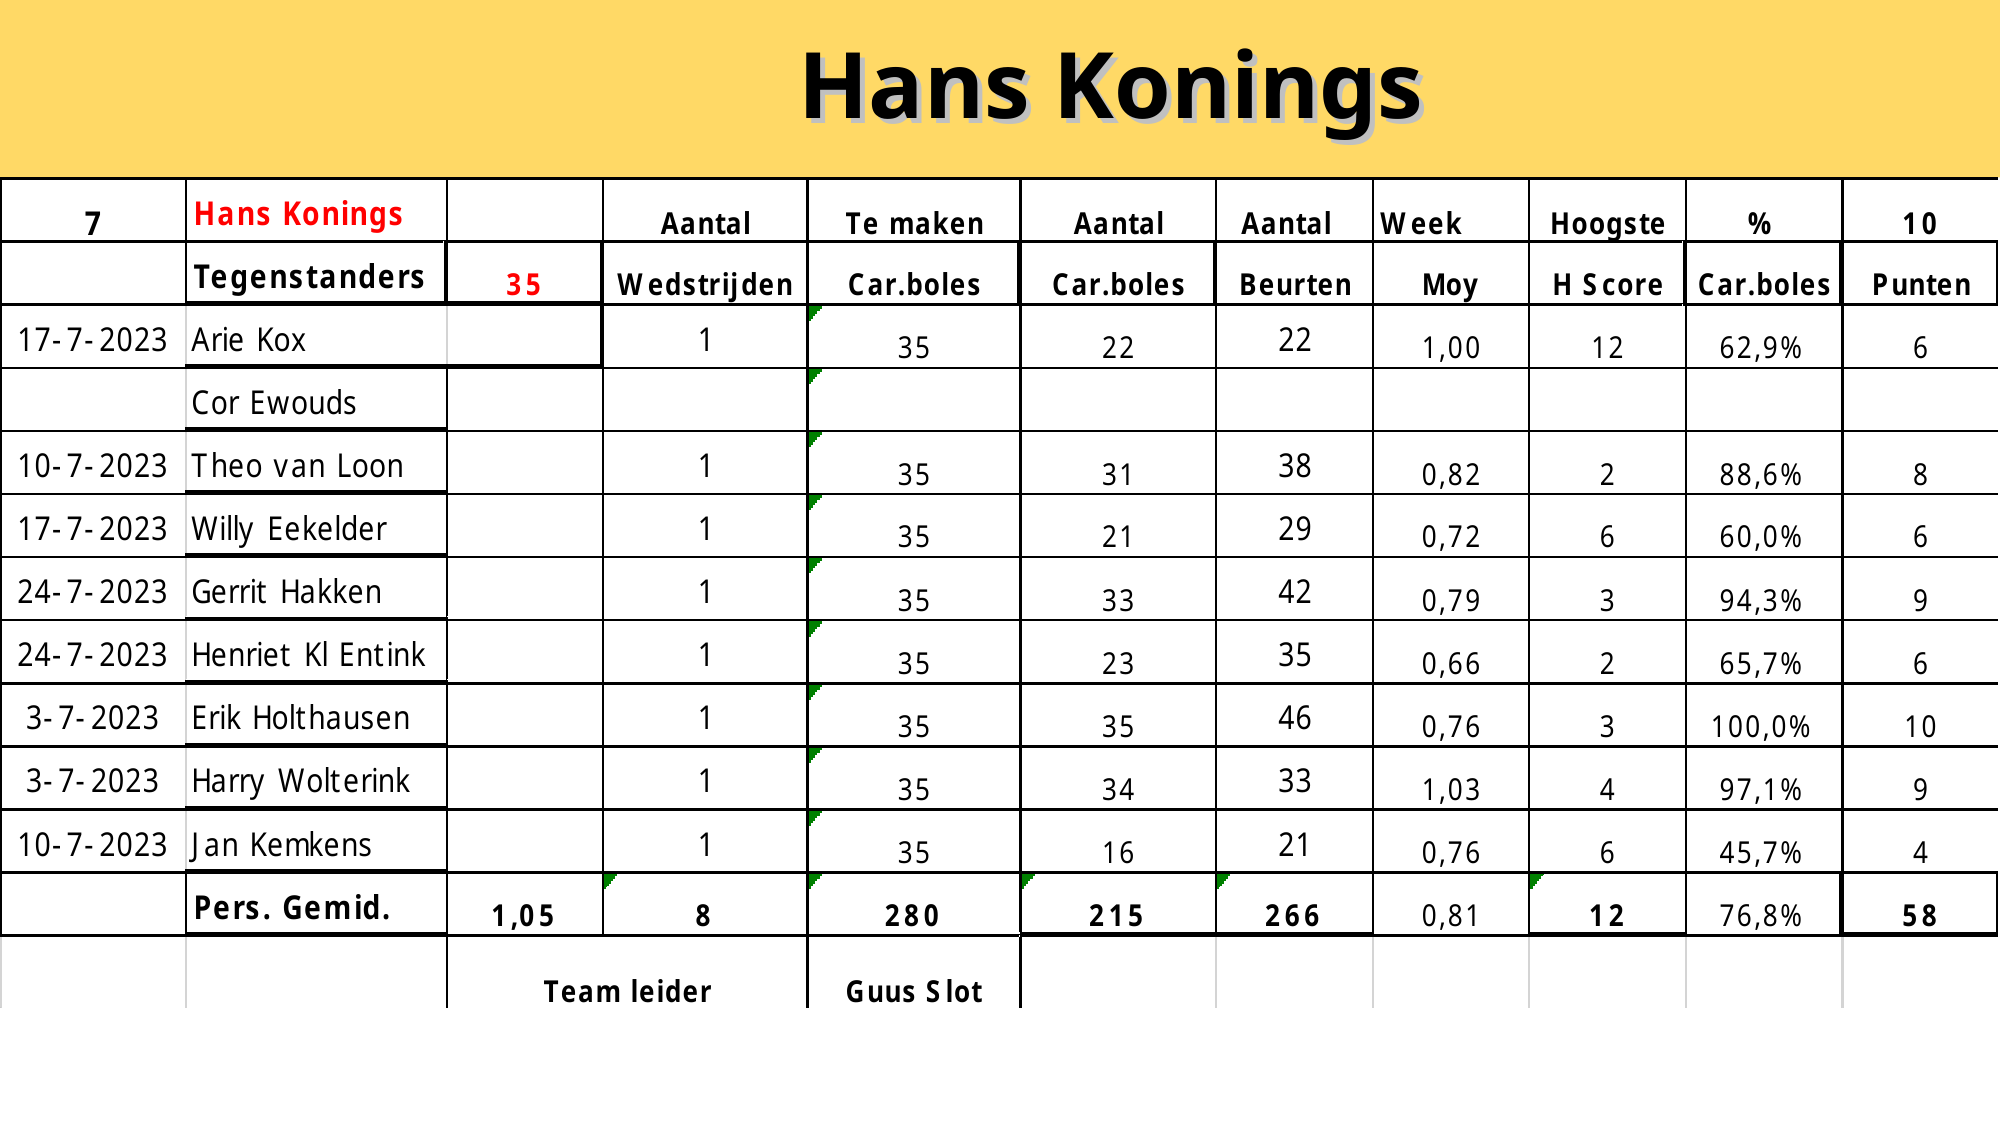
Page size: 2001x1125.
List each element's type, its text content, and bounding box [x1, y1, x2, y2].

picture [0, 177, 2000, 1011]
title Hans Konings [0, 0, 2000, 177]
